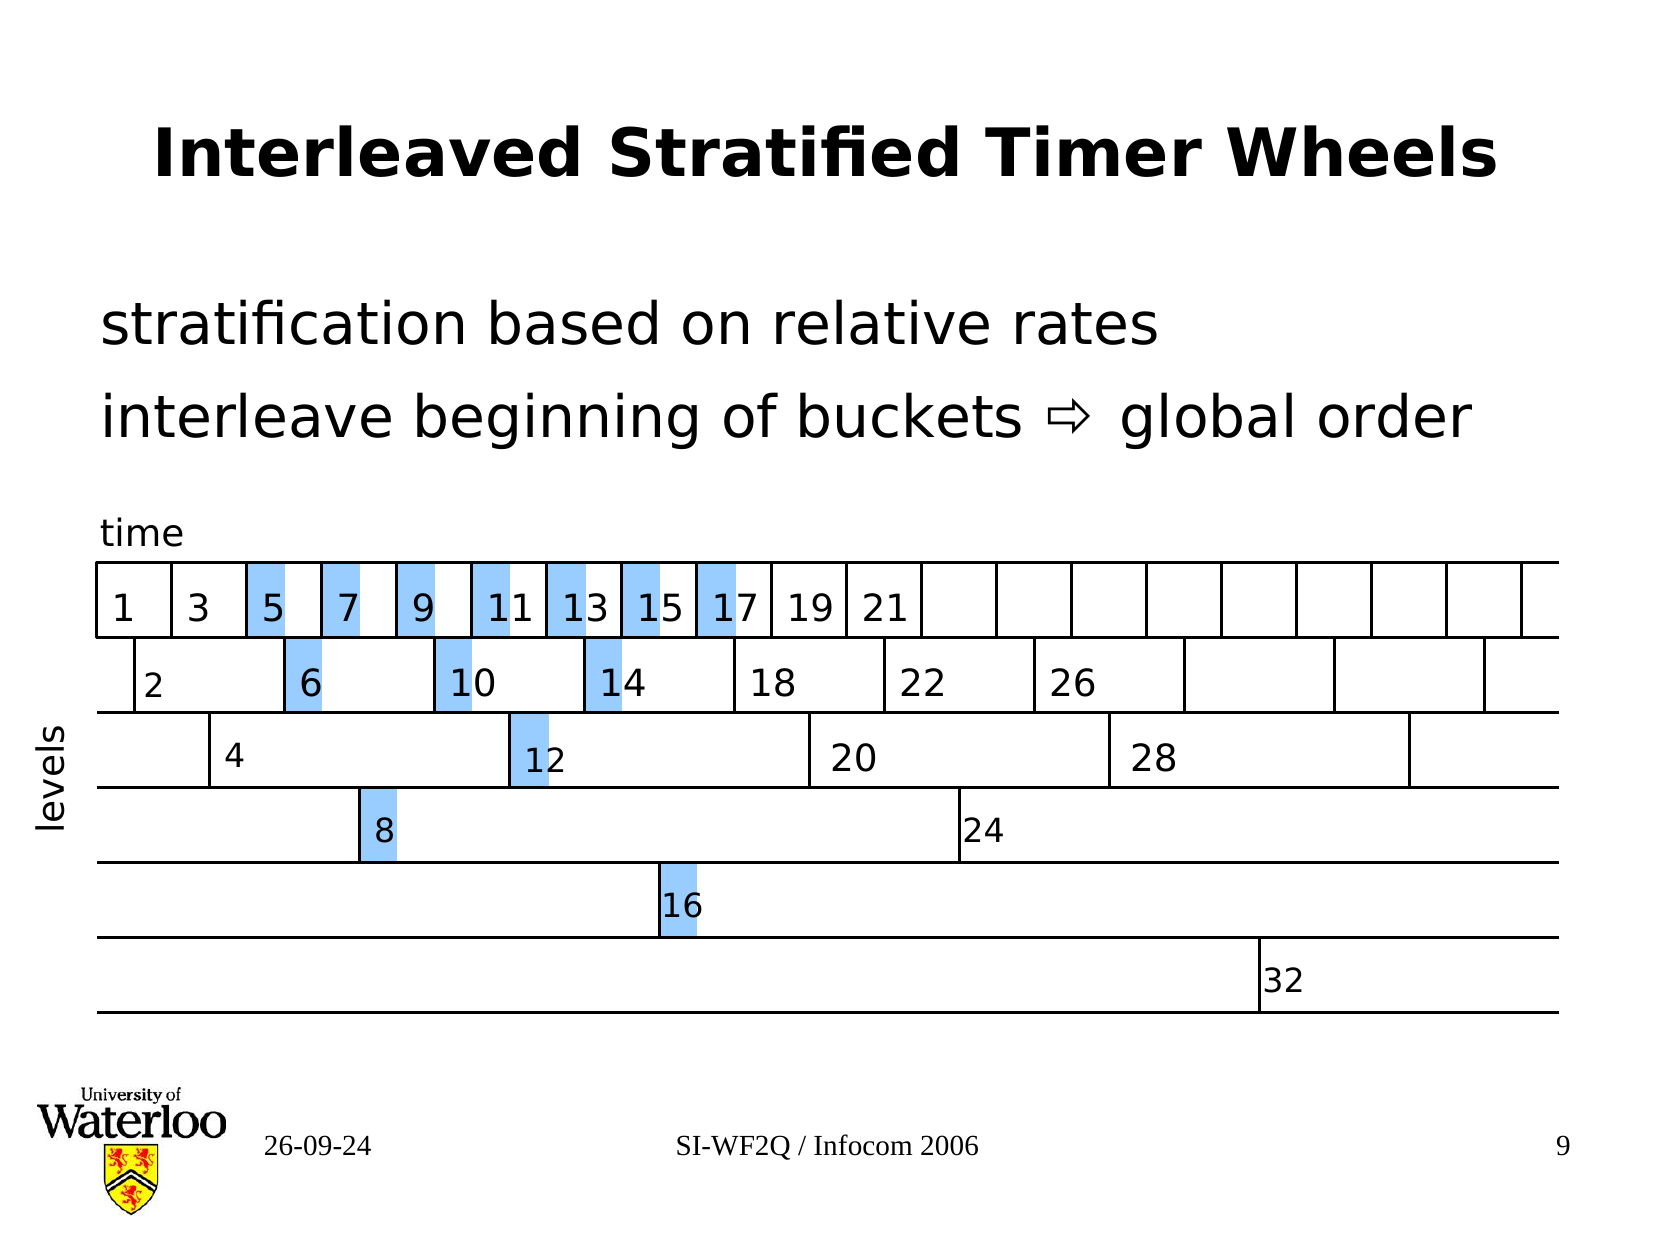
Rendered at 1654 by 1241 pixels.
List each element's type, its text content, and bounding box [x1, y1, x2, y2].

text_box 12 [509, 734, 581, 788]
text_box time [85, 504, 198, 563]
text_box 14 [584, 654, 661, 713]
text_box 26 [1034, 654, 1111, 713]
text_box 16 [646, 879, 718, 933]
text_box 11 [471, 579, 546, 638]
text_box [698, 564, 736, 579]
title Interleaved Stratified Timer Wheels [82, 49, 1571, 257]
text_box 21 [846, 579, 924, 638]
text_box [286, 639, 322, 654]
text_box 22 [884, 654, 962, 713]
text_box 32 [1247, 954, 1319, 1008]
text_box [548, 564, 586, 579]
text_box 10 [434, 654, 511, 713]
text_box 13 [546, 579, 621, 638]
text_box 17 [696, 579, 771, 638]
text_box 18 [734, 654, 811, 713]
text_box 5 [246, 579, 301, 638]
text_box 8 [359, 804, 413, 858]
text_box [323, 564, 360, 579]
text_box [586, 639, 622, 654]
list stratification based on relative rates interleave beginning of buckets  global order [82, 290, 1571, 488]
text_box 3 [171, 579, 226, 713]
text_box [473, 564, 510, 579]
text_box 6 [284, 654, 338, 713]
text_box [361, 789, 397, 804]
text_box [398, 564, 435, 579]
text_box levels [21, 712, 81, 849]
text_box 28 [1115, 729, 1192, 788]
text_box 7 [321, 579, 375, 638]
text_box [661, 864, 697, 879]
picture [37, 1087, 226, 1216]
text_box 9 [396, 579, 450, 638]
text_box [623, 564, 660, 579]
text_box 1 [96, 579, 150, 638]
text_box 19 [771, 579, 846, 638]
text_box 2 [128, 659, 171, 713]
text_box 24 [947, 804, 1019, 858]
text_box 4 [209, 729, 260, 783]
text_box [511, 714, 549, 734]
text_box [436, 639, 472, 654]
text_box 20 [815, 729, 892, 788]
text_box 15 [621, 579, 696, 638]
text_box [248, 564, 285, 579]
